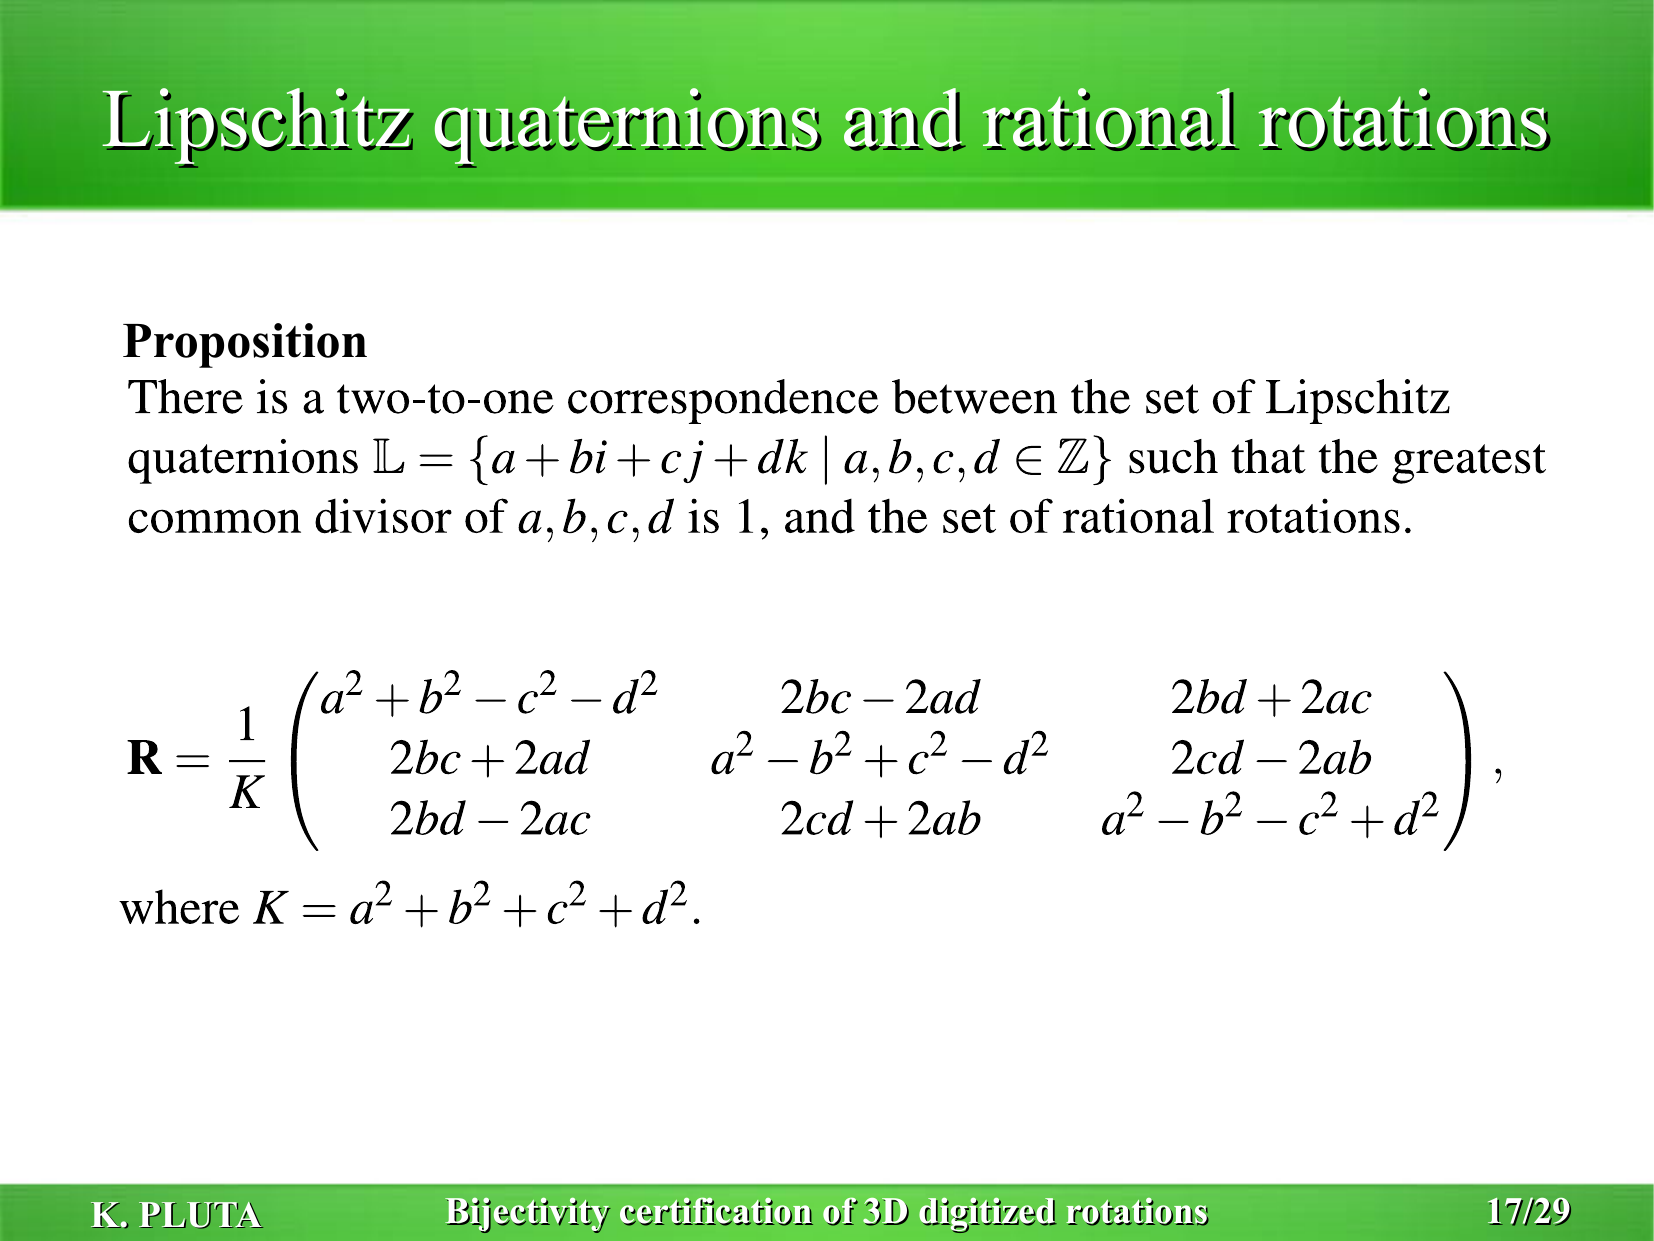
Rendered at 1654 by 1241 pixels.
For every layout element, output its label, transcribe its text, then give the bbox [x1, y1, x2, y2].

title Lipschitz quaternions and rational rotations [82, 47, 1571, 189]
text_box [118, 880, 703, 928]
picture [0, 0, 1654, 1241]
text_box [126, 669, 1505, 851]
text_box [127, 379, 1547, 543]
text_box Proposition [107, 305, 384, 376]
